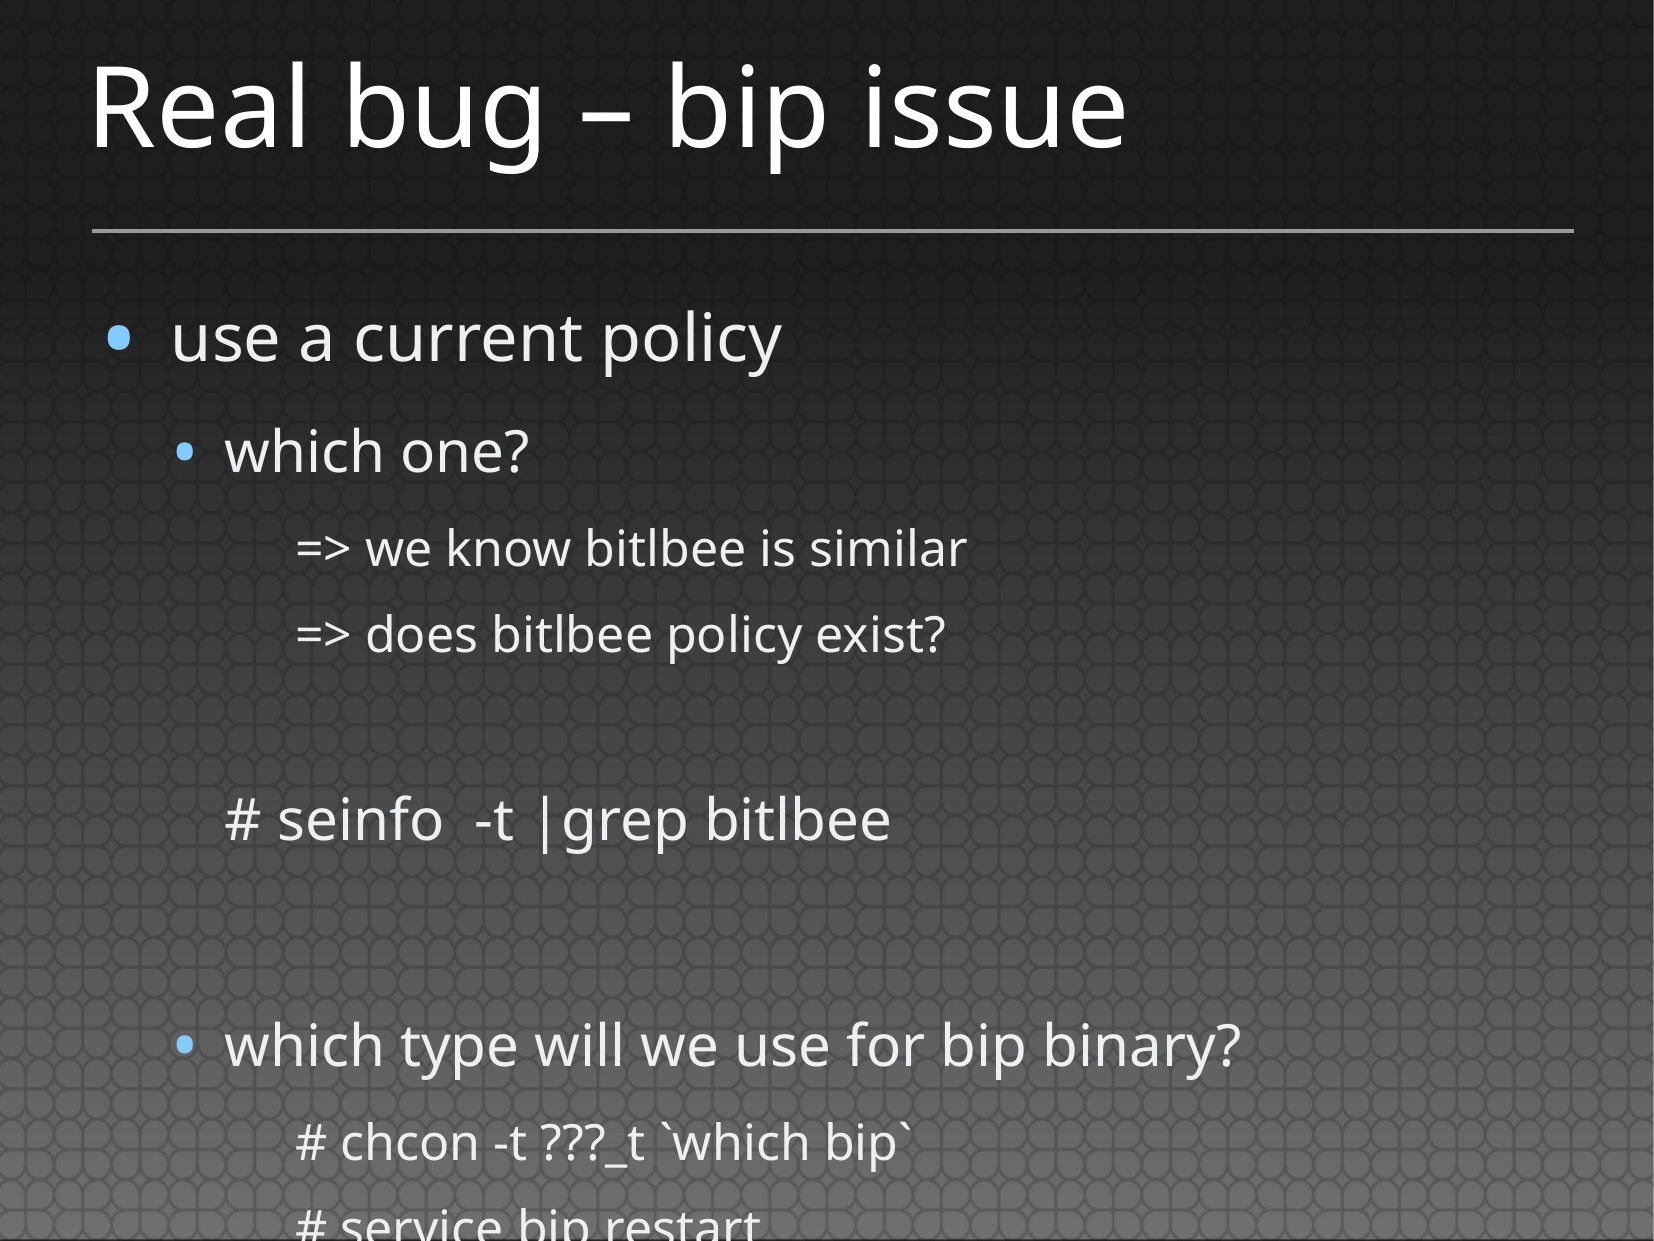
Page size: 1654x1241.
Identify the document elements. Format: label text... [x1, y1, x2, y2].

title Real bug – bip issue [86, 49, 1576, 312]
picture [0, 0, 1654, 1241]
list use a current policy which one? => we know bitlbee is similar => does bitlbee policy exist? # seinfo -t |grep bitlbee which type will we use for bip binary? # chcon -t ???_t `which bip` # service bip restart [82, 290, 1571, 1241]
